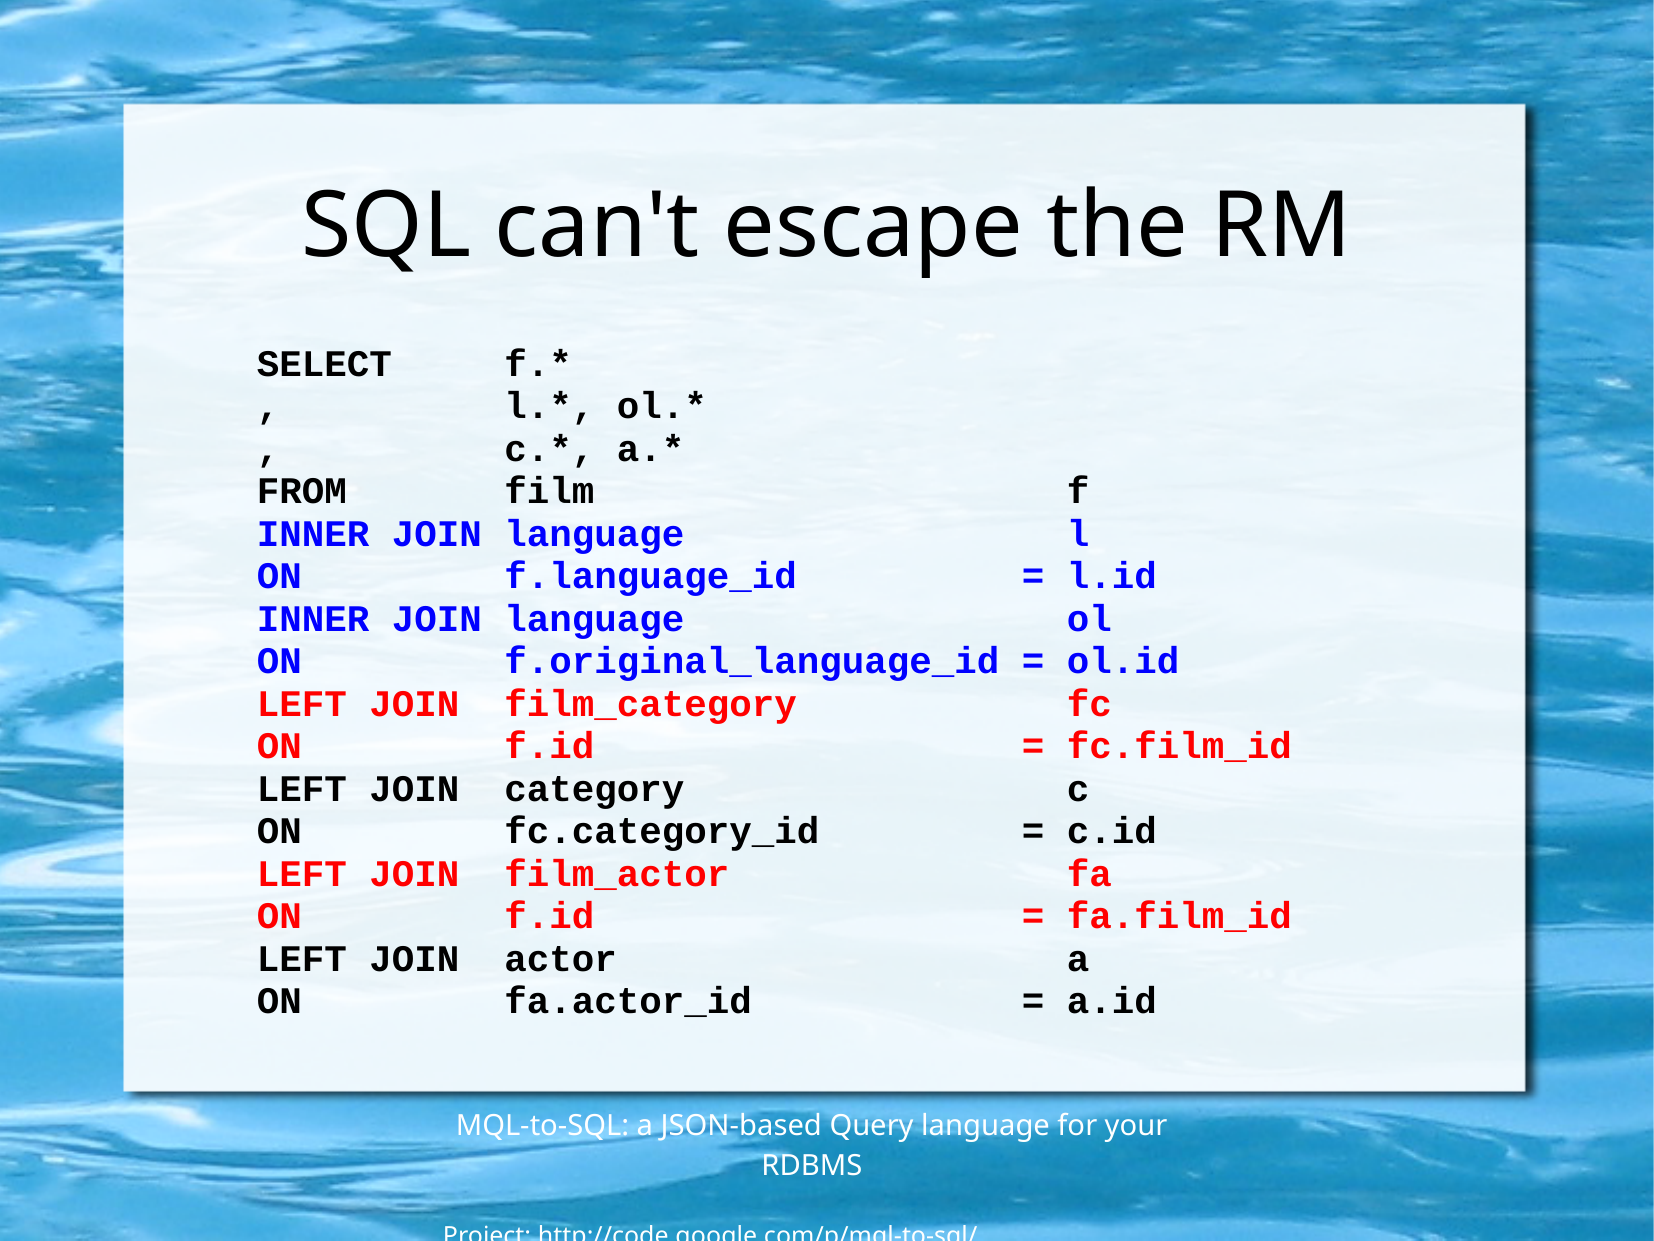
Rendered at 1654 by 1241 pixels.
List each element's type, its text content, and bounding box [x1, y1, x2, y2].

picture [861, 1232, 867, 1241]
picture [447, 1228, 454, 1235]
text_box SELECT f.* , l.*, ol.* , c.*, a.* FROM film f INNER JOIN language l ON f.language_id = l.id INNER JOIN language ol ON f.original_language_id = ol.id LEFT JOIN film_category fc ON f.id = fc.film_id LEFT JOIN category c ON fc.category_id = c.id LEFT JOIN film_actor fa ON f.id = fa.film_id LEFT JOIN actor a ON fa.actor_id = a.id [242, 337, 1335, 1093]
picture [710, 1232, 717, 1241]
picture [679, 1232, 686, 1241]
picture [852, 1232, 859, 1241]
title SQL can't escape the RM [147, 118, 1506, 325]
picture [804, 1232, 810, 1241]
picture [0, 0, 1654, 1241]
picture [471, 1232, 478, 1241]
picture [914, 1232, 921, 1241]
picture [827, 1232, 835, 1241]
picture [541, 1232, 548, 1241]
picture [694, 1232, 701, 1241]
picture [643, 1232, 650, 1241]
picture [950, 1232, 957, 1241]
picture [780, 1232, 787, 1241]
picture [725, 1232, 732, 1241]
picture [575, 1232, 583, 1241]
picture [876, 1232, 883, 1241]
picture [795, 1232, 802, 1241]
picture [628, 1232, 635, 1241]
